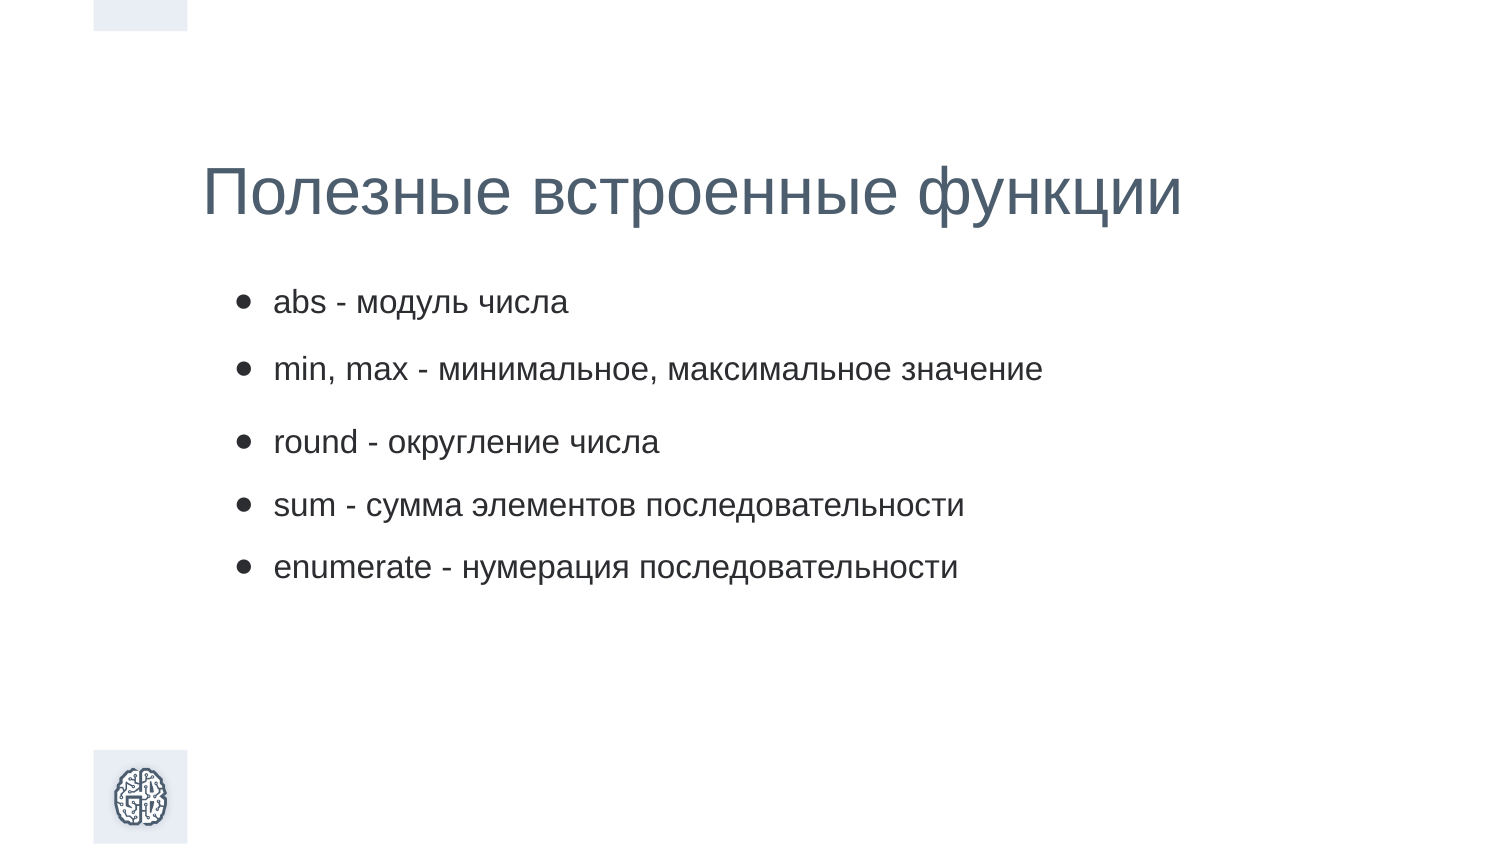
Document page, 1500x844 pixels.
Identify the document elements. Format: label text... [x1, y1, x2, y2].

text_box abs - модуль числа [187, 259, 1312, 322]
text_box Полезные встроенные функции [187, 93, 1312, 259]
text_box min, max - минимальное, максимальное значение [187, 321, 1313, 394]
picture [106, 760, 175, 834]
text_box round - округление числа [187, 394, 1313, 456]
text_box enumerate - нумерация последовательности [187, 518, 1313, 592]
text_box sum - сумма элементов последовательности [187, 456, 1313, 518]
